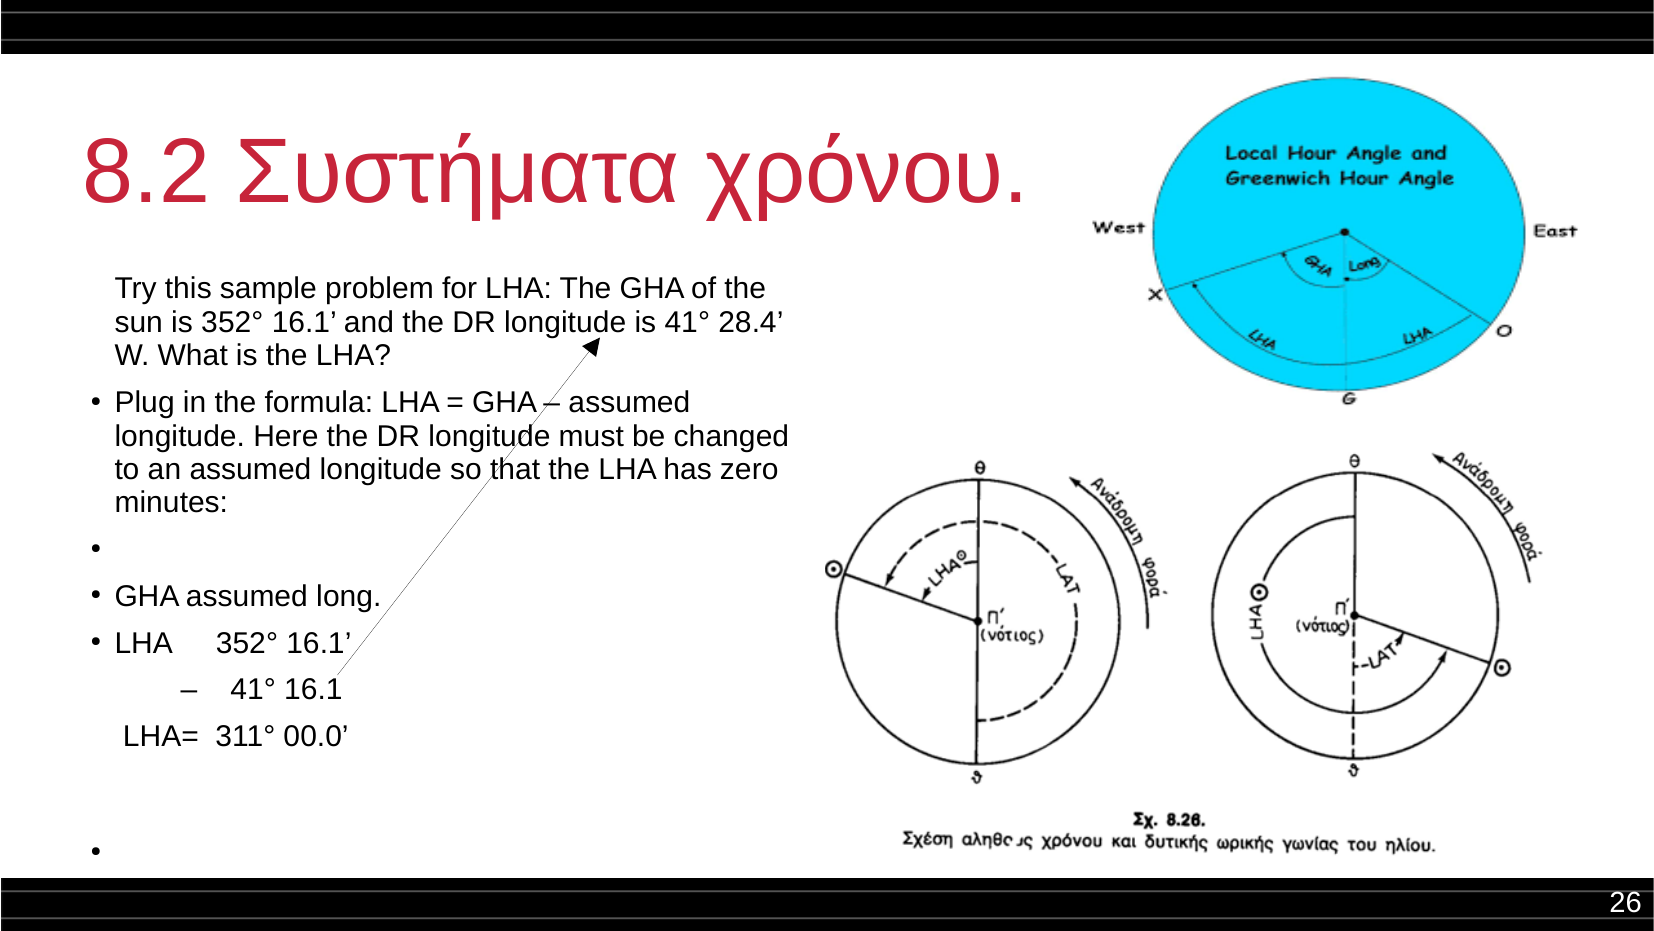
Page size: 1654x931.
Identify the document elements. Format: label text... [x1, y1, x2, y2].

list Try this sample problem for LHA: The GHA of the sun is 352° 16.1’ and the DR longitude is 41° 28.4’ W. What is the LHA? Plug in the formula: LHA = GHA – assumed longitude. Here the DR longitude must be changed to an assumed longitude so that the LHA has zero minutes: GHA assumed long. LHA 352° 16.1’ – 41° 16.1 LHA= 311° 00.0’ [82, 271, 809, 758]
picture [825, 422, 1552, 863]
title 8.2 Συστήματα χρόνου. [82, 92, 1087, 249]
picture [1, 0, 1654, 54]
picture [1, 878, 1654, 931]
picture [1087, 74, 1588, 413]
